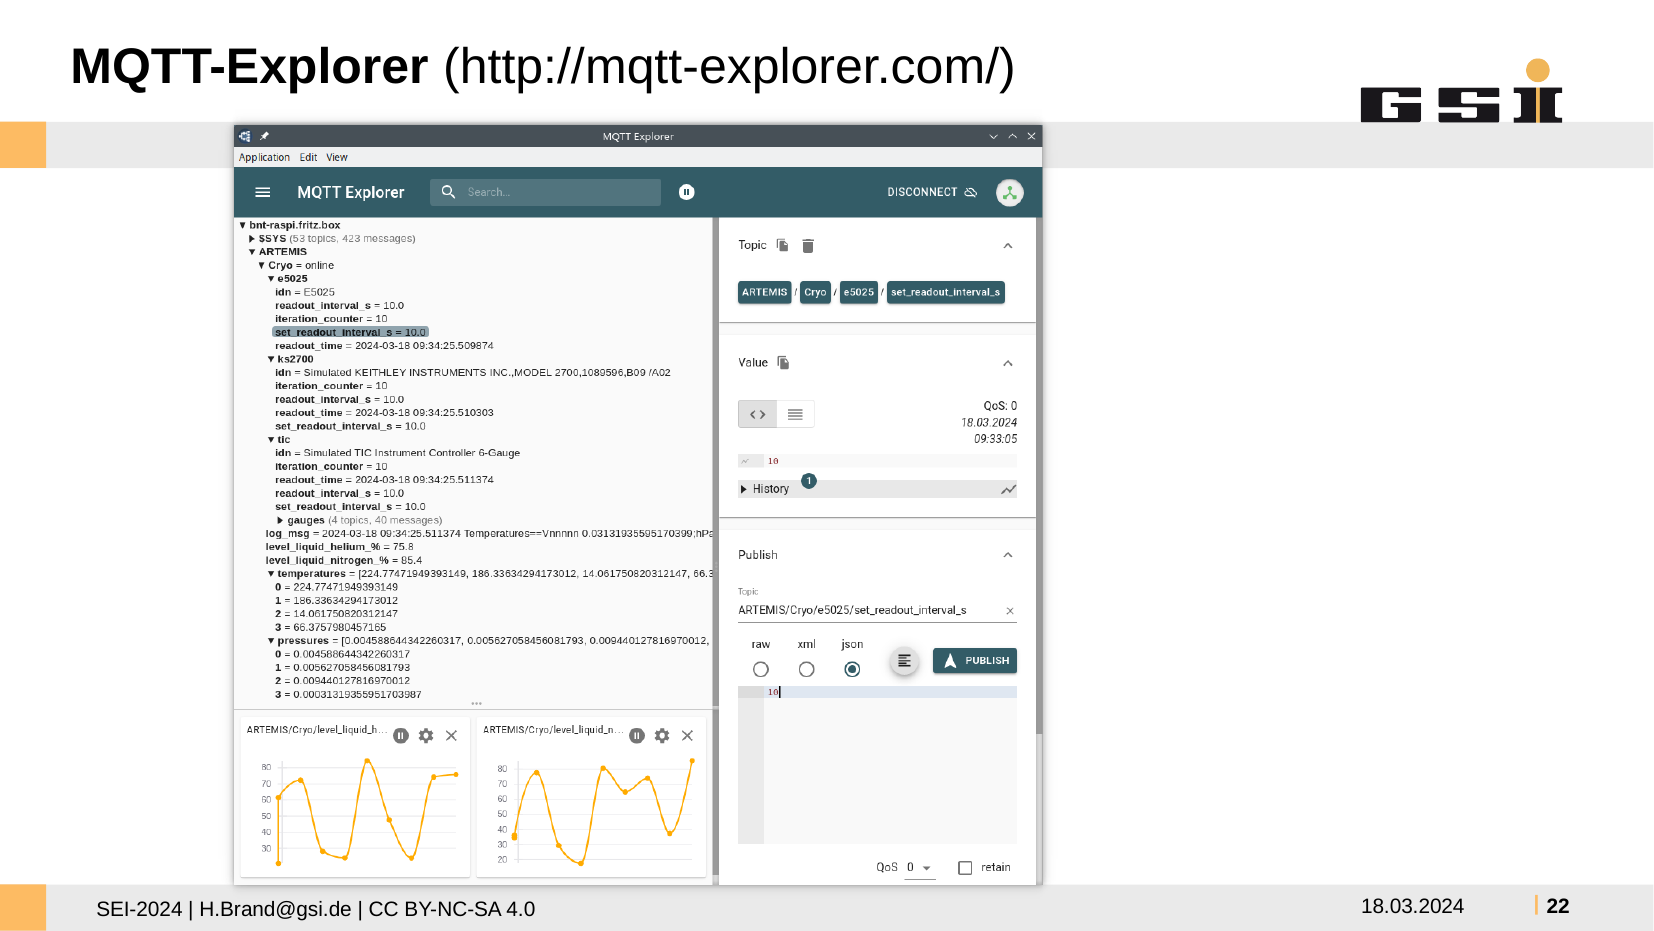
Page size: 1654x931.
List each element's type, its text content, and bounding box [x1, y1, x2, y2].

title MQTT-Explorer (http://mqtt-explorer.com/) [70, 13, 1081, 120]
picture [1359, 56, 1564, 125]
picture [218, 109, 1058, 900]
